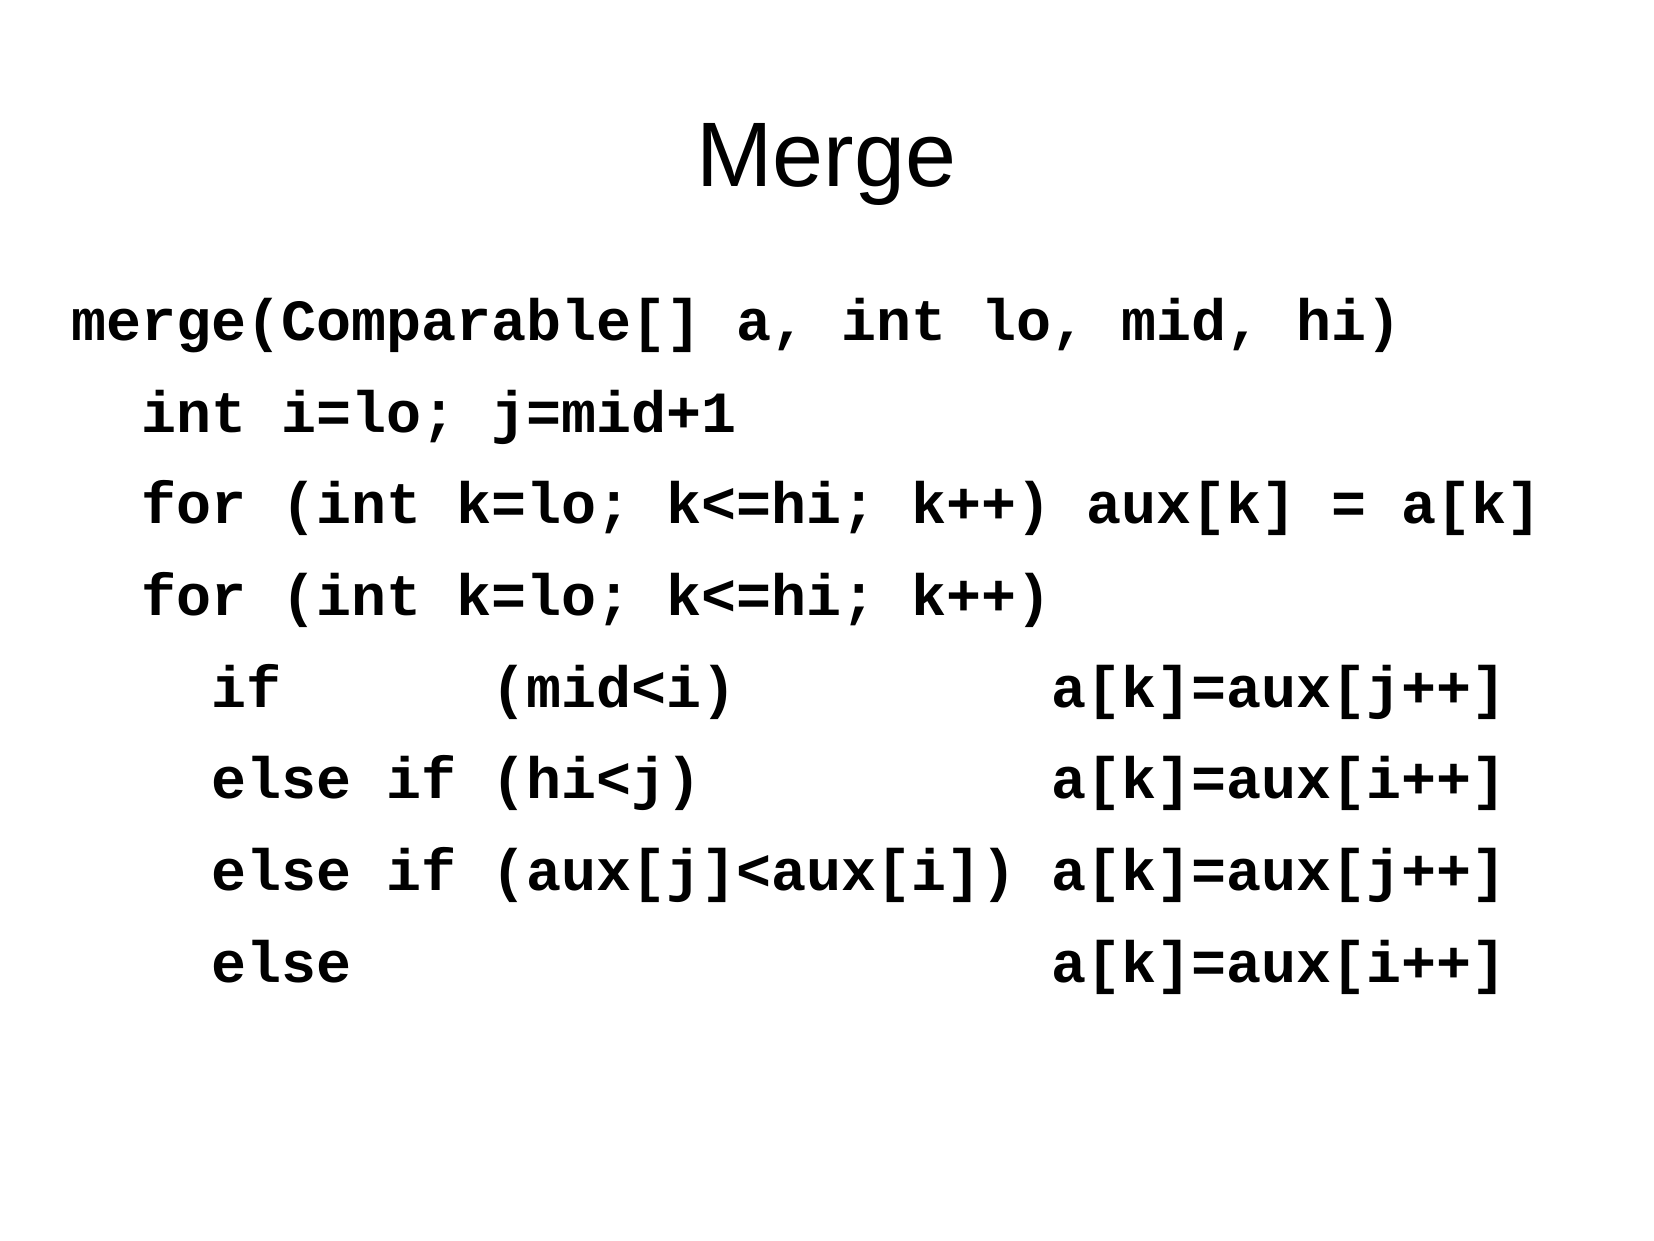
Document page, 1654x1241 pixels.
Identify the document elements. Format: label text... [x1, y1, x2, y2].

title Merge [82, 49, 1571, 257]
list merge(Comparable[] a, int lo, mid, hi) int i=lo; j=mid+1 for (int k=lo; k<=hi; k++) aux[k] = a[k] for (int k=lo; k<=hi; k++) if (mid<i) a[k]=aux[j++] else if (hi<j) a[k]=aux[i++] else if (aux[j]<aux[i]) a[k]=aux[j++] else a[k]=aux[i++] [70, 284, 1654, 1103]
